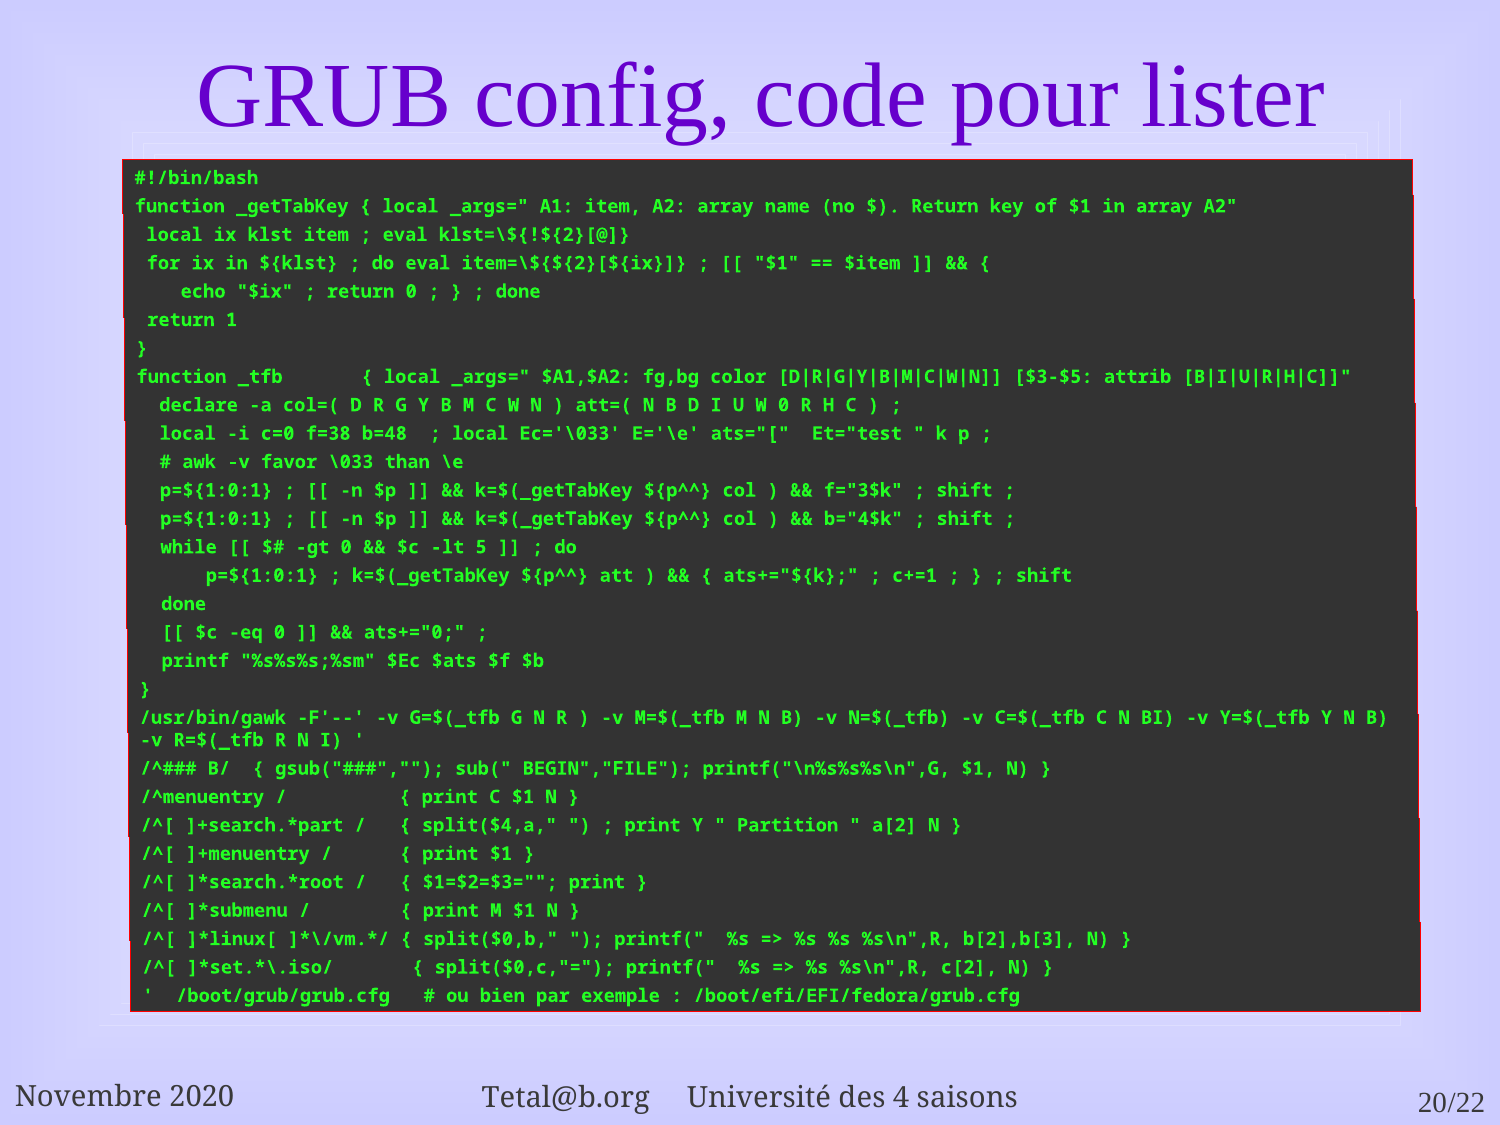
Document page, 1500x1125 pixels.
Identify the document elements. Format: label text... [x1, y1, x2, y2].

title GRUB config, code pour lister [94, 2, 1430, 178]
text_box #!/bin/bash function _getTabKey { local _args=" A1: item, A2: array name (no $). Return key of $1 in array A2" local ix klst item ; eval klst=\${!${2}[@]} for ix in ${klst} ; do eval item=\${${2}[${ix}]} ; [[ "$1" == $item ]] && { echo "$ix" ; return 0 ; } ; done return 1 } function _tfb { local _args=" $A1,$A2: fg,bg color [D|R|G|Y|B|M|C|W|N]] [$3-$5: attrib [B|I|U|R|H|C]]" declare -a col=( D R G Y B M C W N ) att=( N B D I U W 0 R H C ) ; local -i c=0 f=38 b=48 ; local Ec='\033' E='\e' ats="[" Et="test " k p ; # awk -v favor \033 than \e p=${1:0:1} ; [[ -n $p ]] && k=$(_getTabKey ${p^^} col ) && f="3$k" ; shift ; p=${1:0:1} ; [[ -n $p ]] && k=$(_getTabKey ${p^^} col ) && b="4$k" ; shift ; while [[ $# -gt 0 && $c -lt 5 ]] ; do p=${1:0:1} ; k=$(_getTabKey ${p^^} att ) && { ats+="${k};" ; c+=1 ; } ; shift done [[ $c -eq 0 ]] && ats+="0;" ; printf "%s%s%s;%sm" $Ec $ats $f $b } /usr/bin/gawk -F'--' -v G=$(_tfb G N R ) -v M=$(_tfb M N B) -v N=$(_tfb) -v C=$(_tfb C N BI) -v Y=$(_tfb Y N B) -v R=$(_tfb R N I) ' /^### B/ { gsub("###",""); sub(" BEGIN","FILE"); printf("\n%s%s%s\n",G, $1, N) } /^menuentry / { print C $1 N } /^[ ]+search.*part / { split($4,a," ") ; print Y " Partition " a[2] N } /^[ ]+menuentry / { print $1 } /^[ ]*search.*root / { $1=$2=$3=""; print } /^[ ]*submenu / { print M $1 N } /^[ ]*linux[ ]*\/vm.*/ { split($0,b," "); printf(" %s => %s %s %s\n",R, b[2],b[3], N) } /^[ ]*set.*\.iso/ { split($0,c,"="); printf(" %s => %s %s\n",R, c[2], N) } ' /boot/grub/grub.cfg # ou bien par exemple : /boot/efi/EFI/fedora/grub.cfg [122, 159, 1421, 1012]
